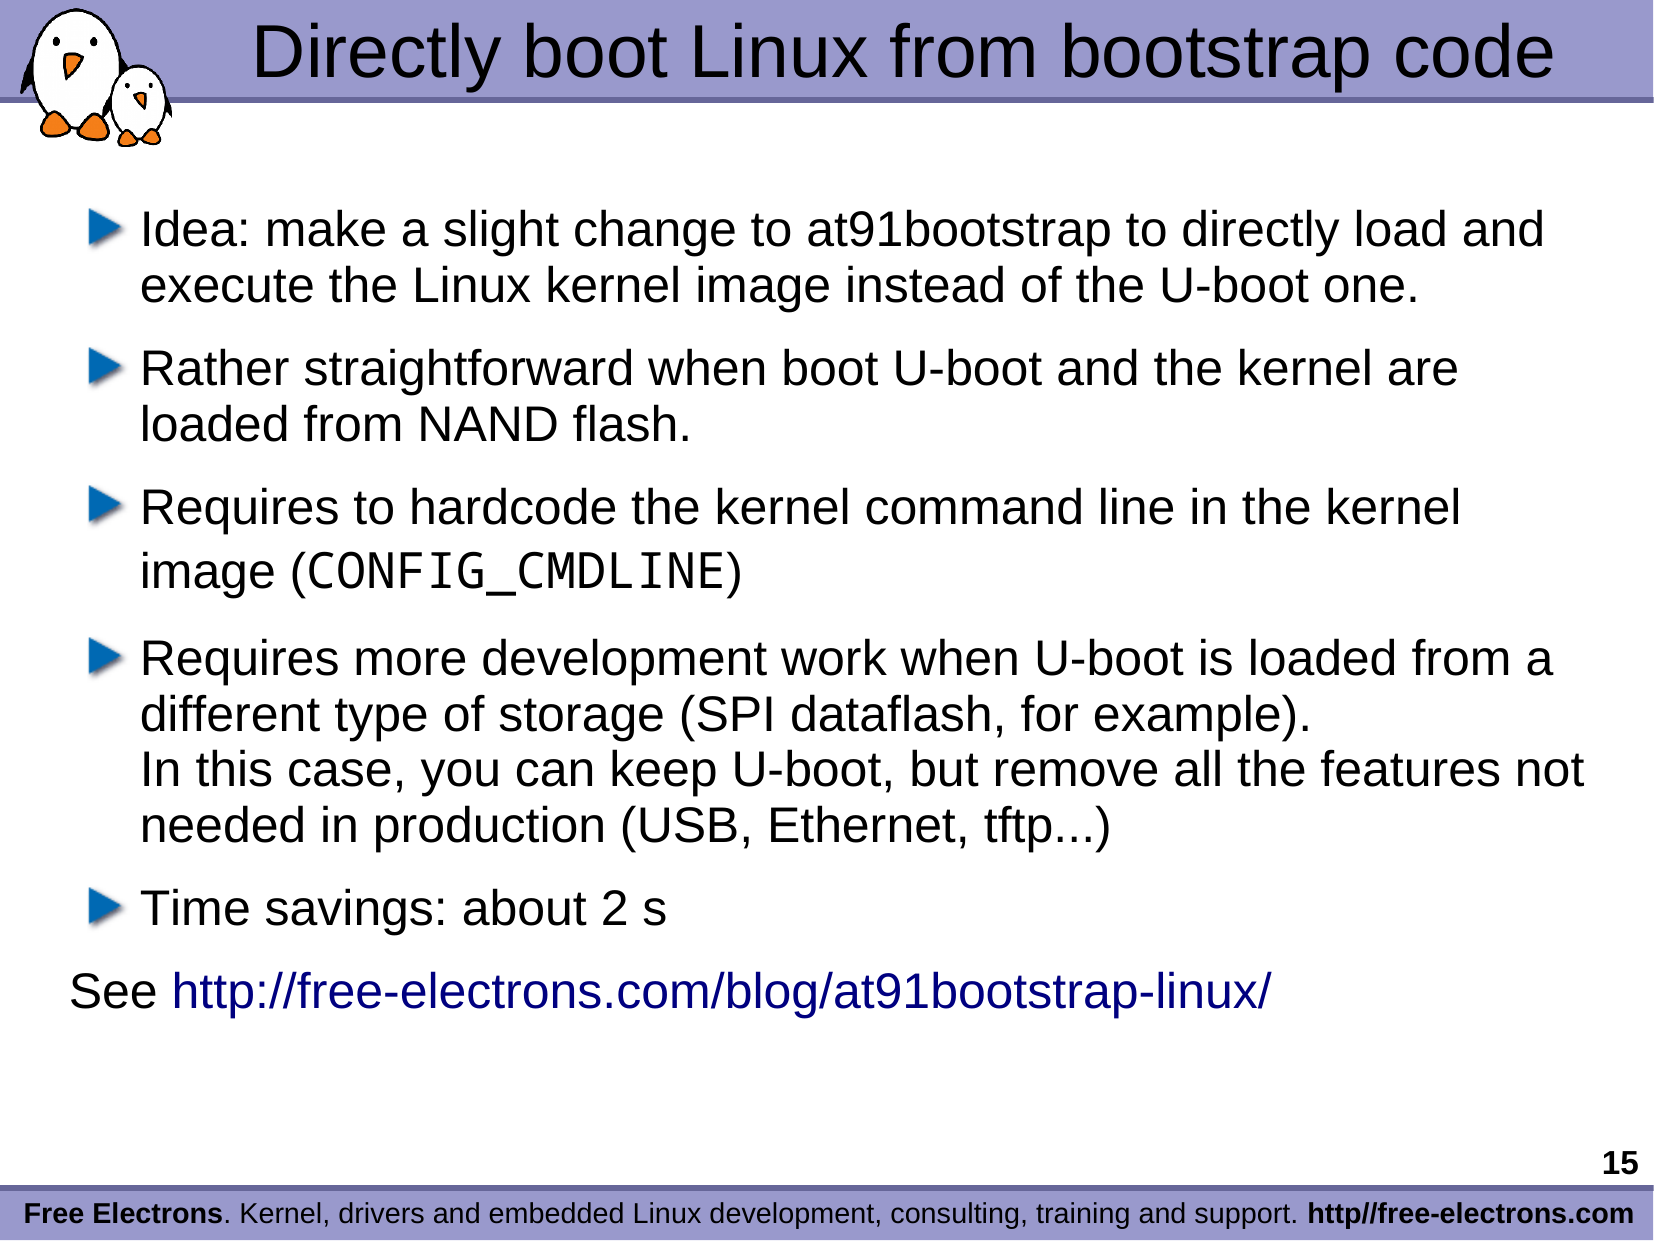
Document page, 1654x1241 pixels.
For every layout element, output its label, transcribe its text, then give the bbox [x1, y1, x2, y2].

title Directly boot Linux from bootstrap code [178, 4, 1631, 98]
picture [20, 8, 172, 147]
list Idea: make a slight change to at91bootstrap to directly load and execute the Linux kernel image instead of the U-boot one. Rather straightforward when boot U-boot and the kernel are loaded from NAND flash. Requires to hardcode the kernel command line in the kernel image (CONFIG_CMDLINE) Requires more development work when U-boot is loaded from a different type of storage (SPI dataflash, for example). In this case, you can keep U-boot, but remove all the features not needed in production (USB, Ethernet, tftp...) Time savings: about 2 s See http://free-electrons.com/blog/at91bootstrap-linux/ [68, 201, 1592, 1118]
